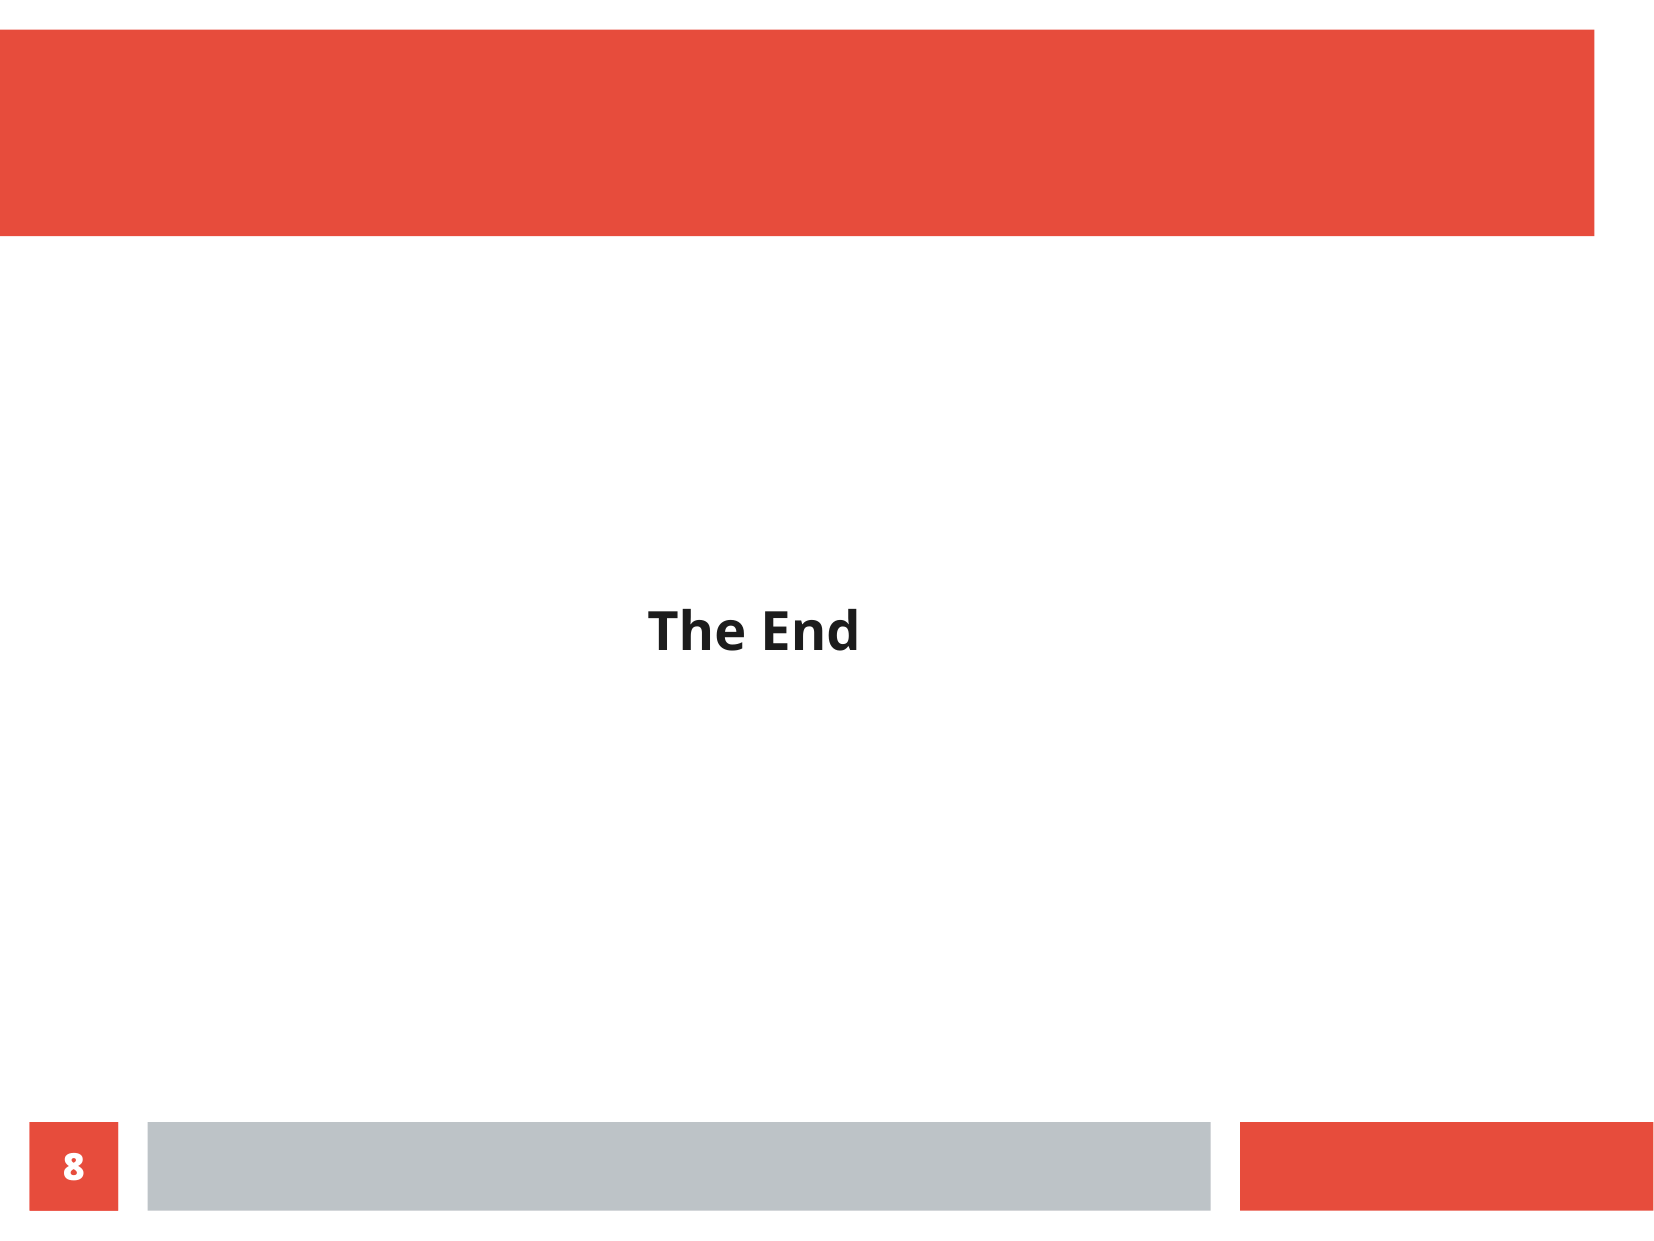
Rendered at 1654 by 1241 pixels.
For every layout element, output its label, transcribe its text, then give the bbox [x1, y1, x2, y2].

subtitle The End [59, 0, 1595, 685]
